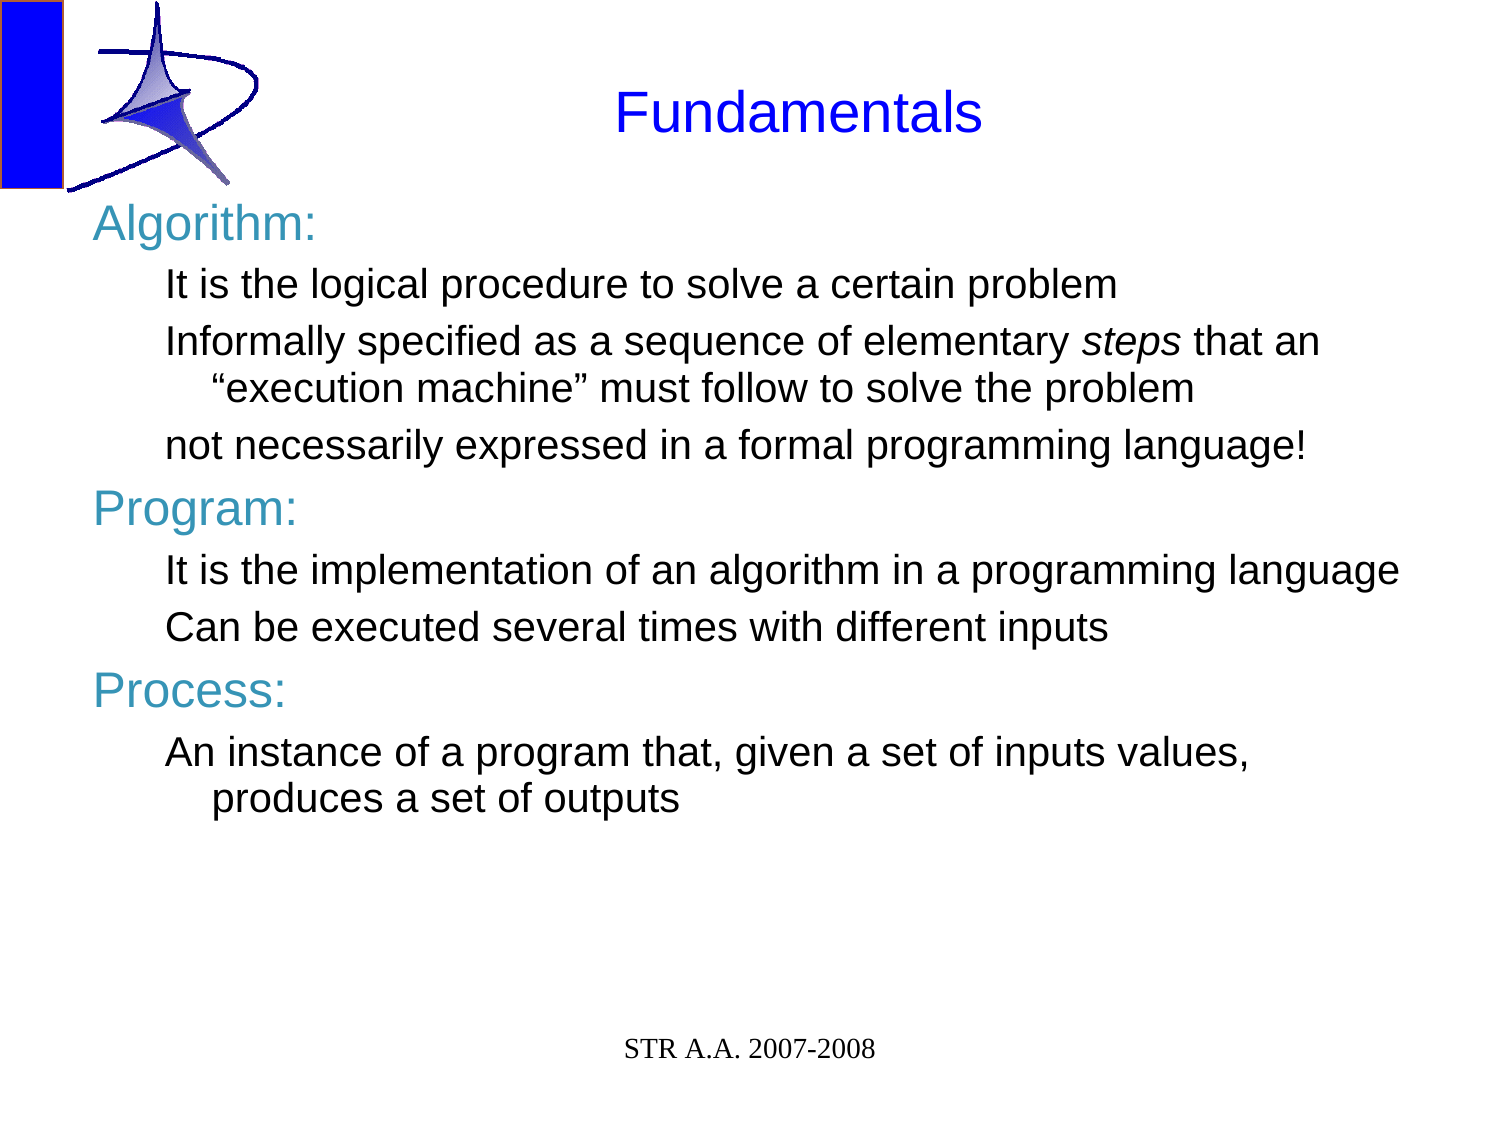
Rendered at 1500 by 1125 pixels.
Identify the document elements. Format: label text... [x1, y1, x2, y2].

title Fundamentals [174, 61, 1425, 164]
list Algorithm: It is the logical procedure to solve a certain problem Informally specified as a sequence of elementary steps that an “execution machine” must follow to solve the problem not necessarily expressed in a formal programming language! Program: It is the implementation of an algorithm in a programming language Can be executed several times with different inputs Process: An instance of a program that, given a set of inputs values, produces a set of outputs [75, 187, 1426, 951]
picture [62, 0, 263, 197]
